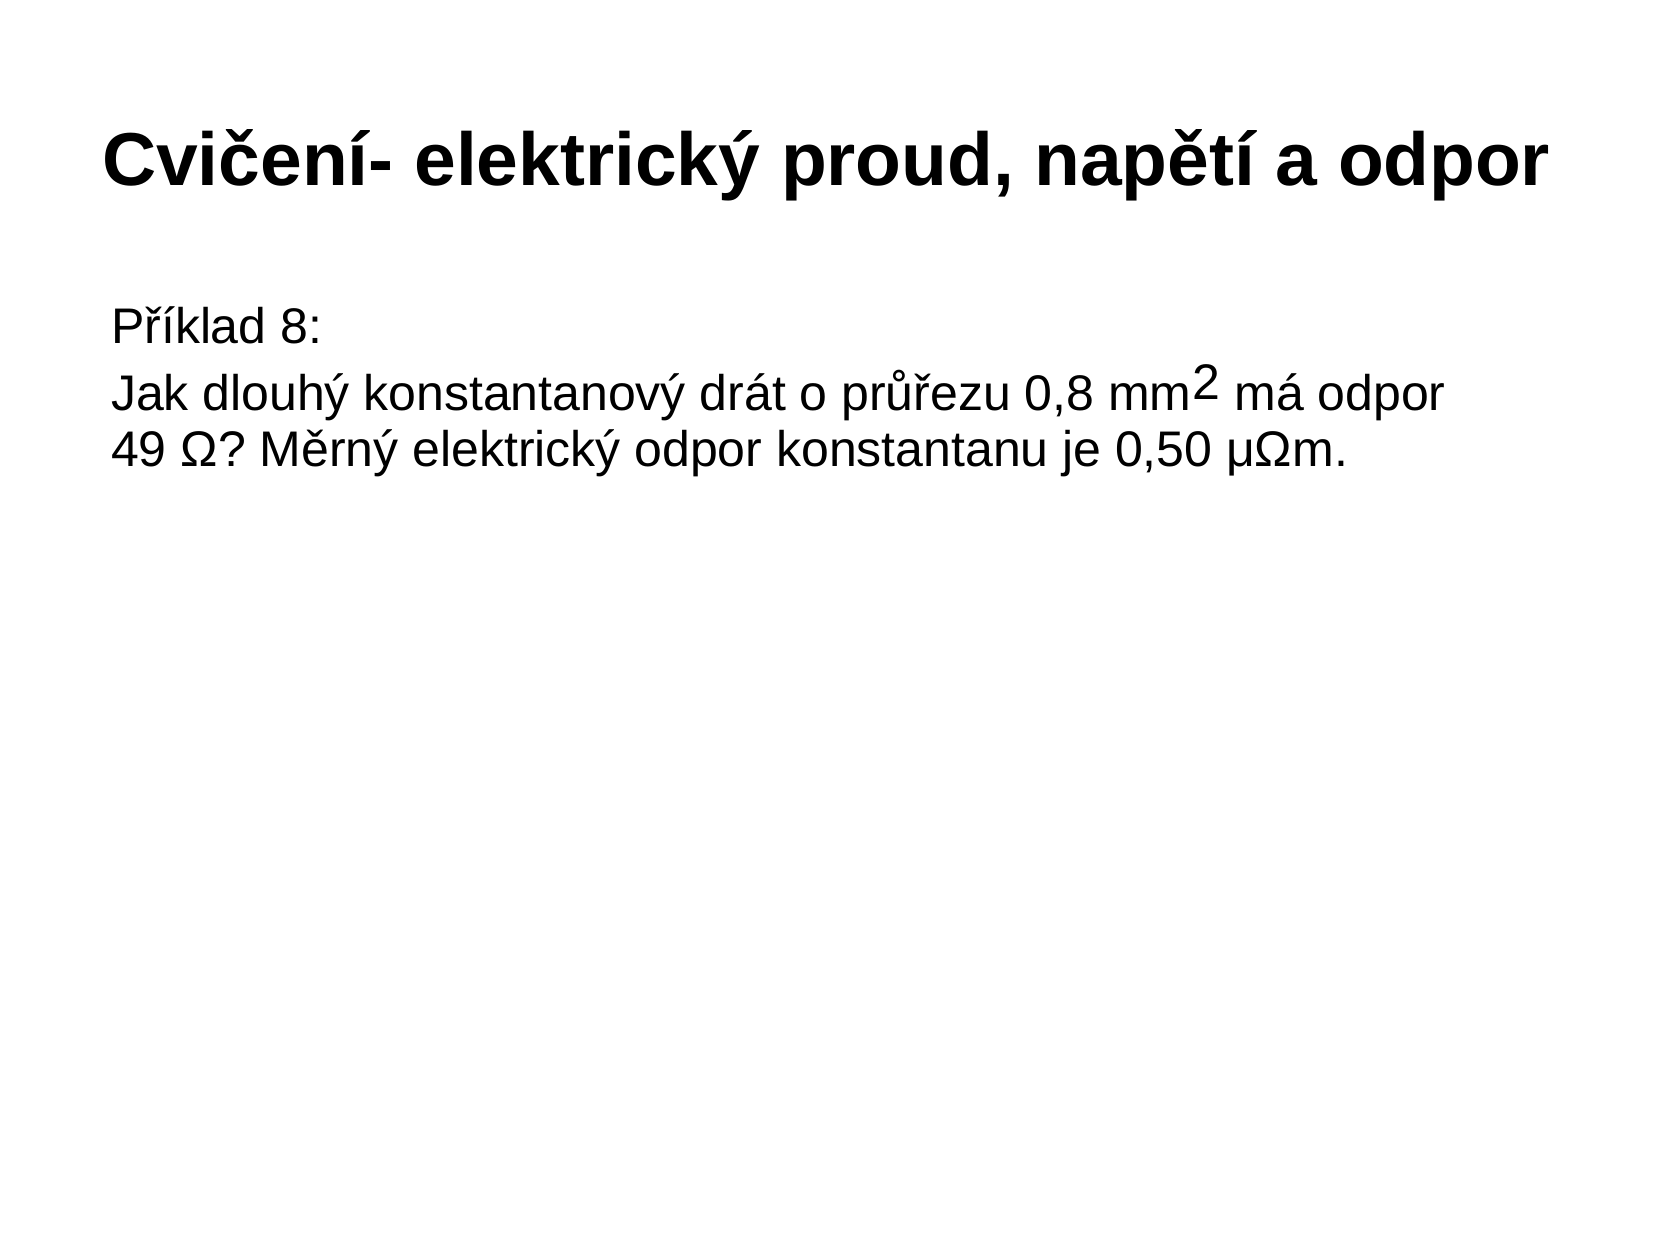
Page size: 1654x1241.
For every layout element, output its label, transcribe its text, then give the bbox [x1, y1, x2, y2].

subtitle [82, 335, 1607, 1055]
text_box Příklad 8: Jak dlouhý konstantanový drát o průřezu 0,8 mm2 má odpor 49 Ω? Měrný elektrický odpor konstantanu je 0,50 μΩm. [59, 291, 1571, 484]
title Cvičení- elektrický proud, napětí a odpor [82, 94, 1571, 225]
